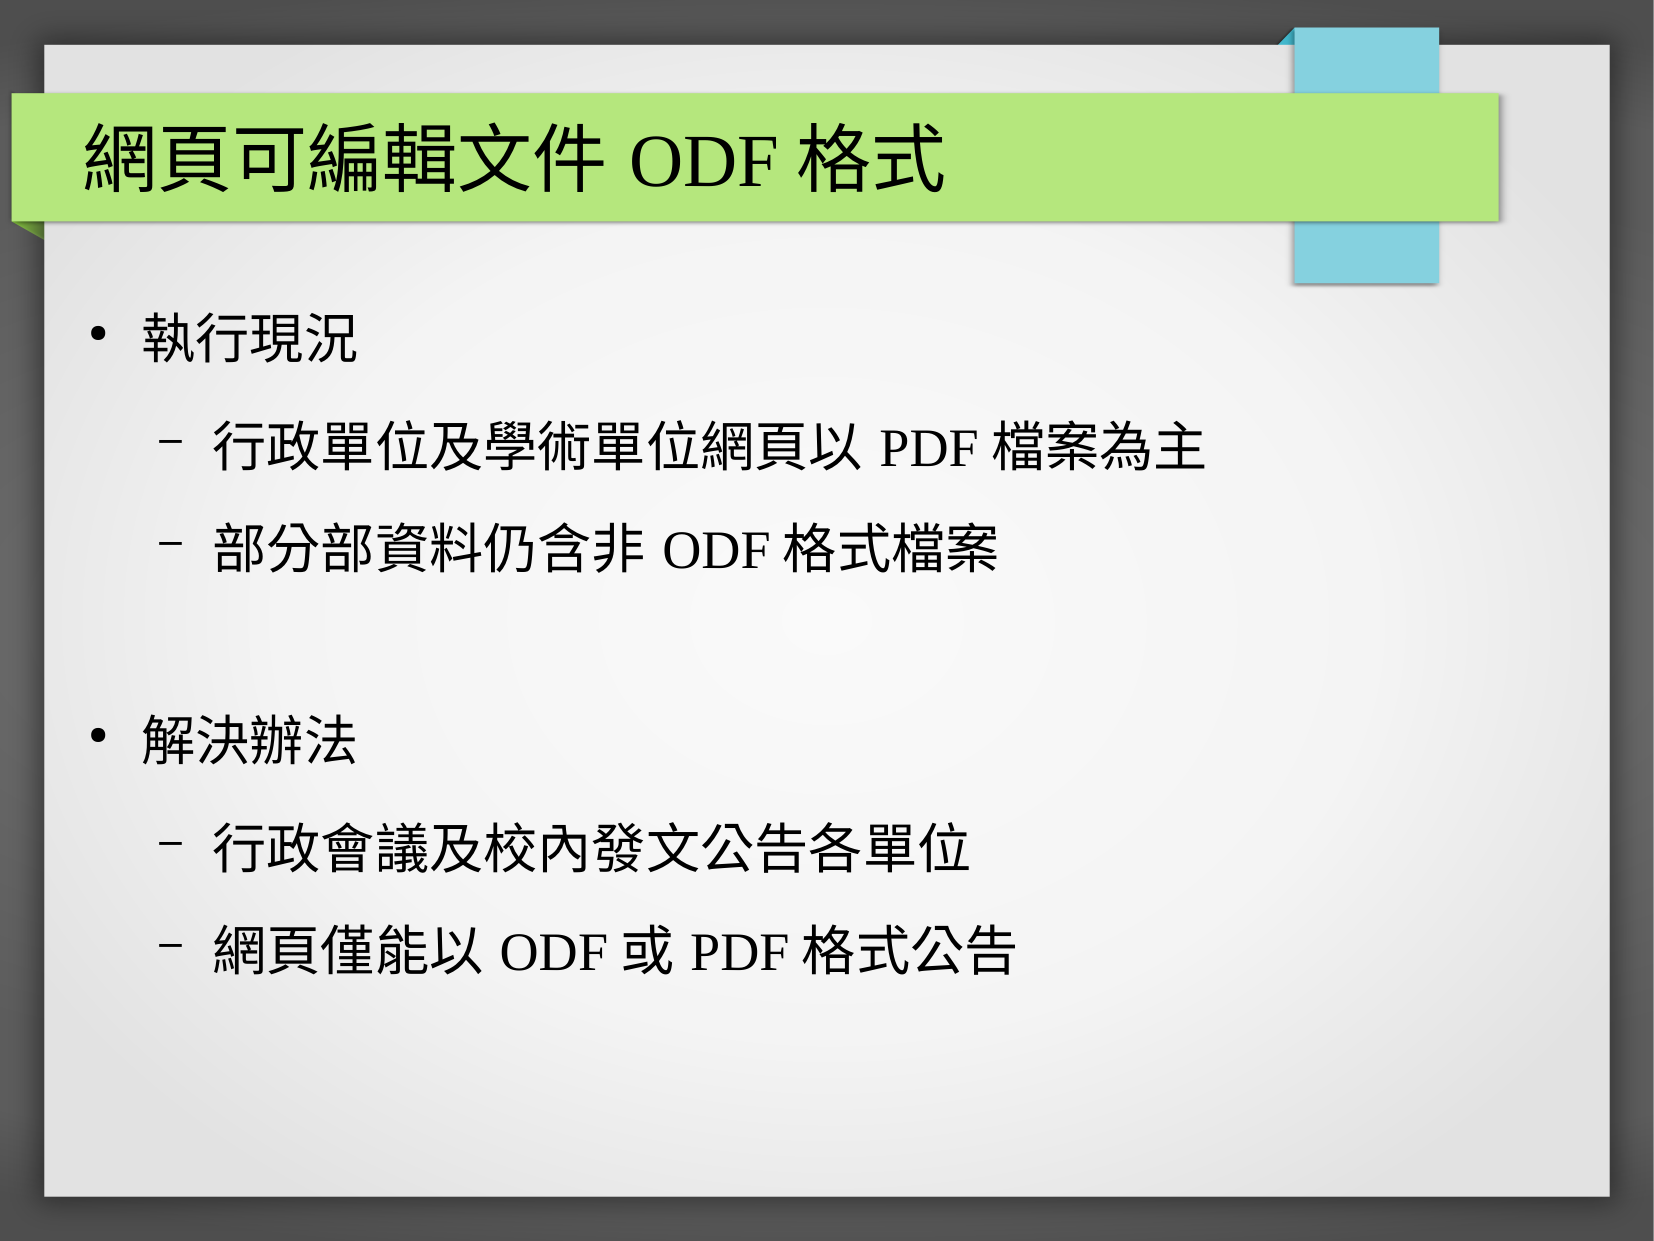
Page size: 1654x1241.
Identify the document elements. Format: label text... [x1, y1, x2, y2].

title 網頁可編輯文件ODF格式 [82, 94, 1264, 213]
list 執行現況 行政單位及學術單位網頁以PDF檔案為主 部分部資料仍含非ODF格式檔案 解決辦法 行政會議及校內發文公告各單位 網頁僅能以ODF或PDF格式公告 [70, 295, 1560, 1015]
picture [0, 0, 1654, 1241]
